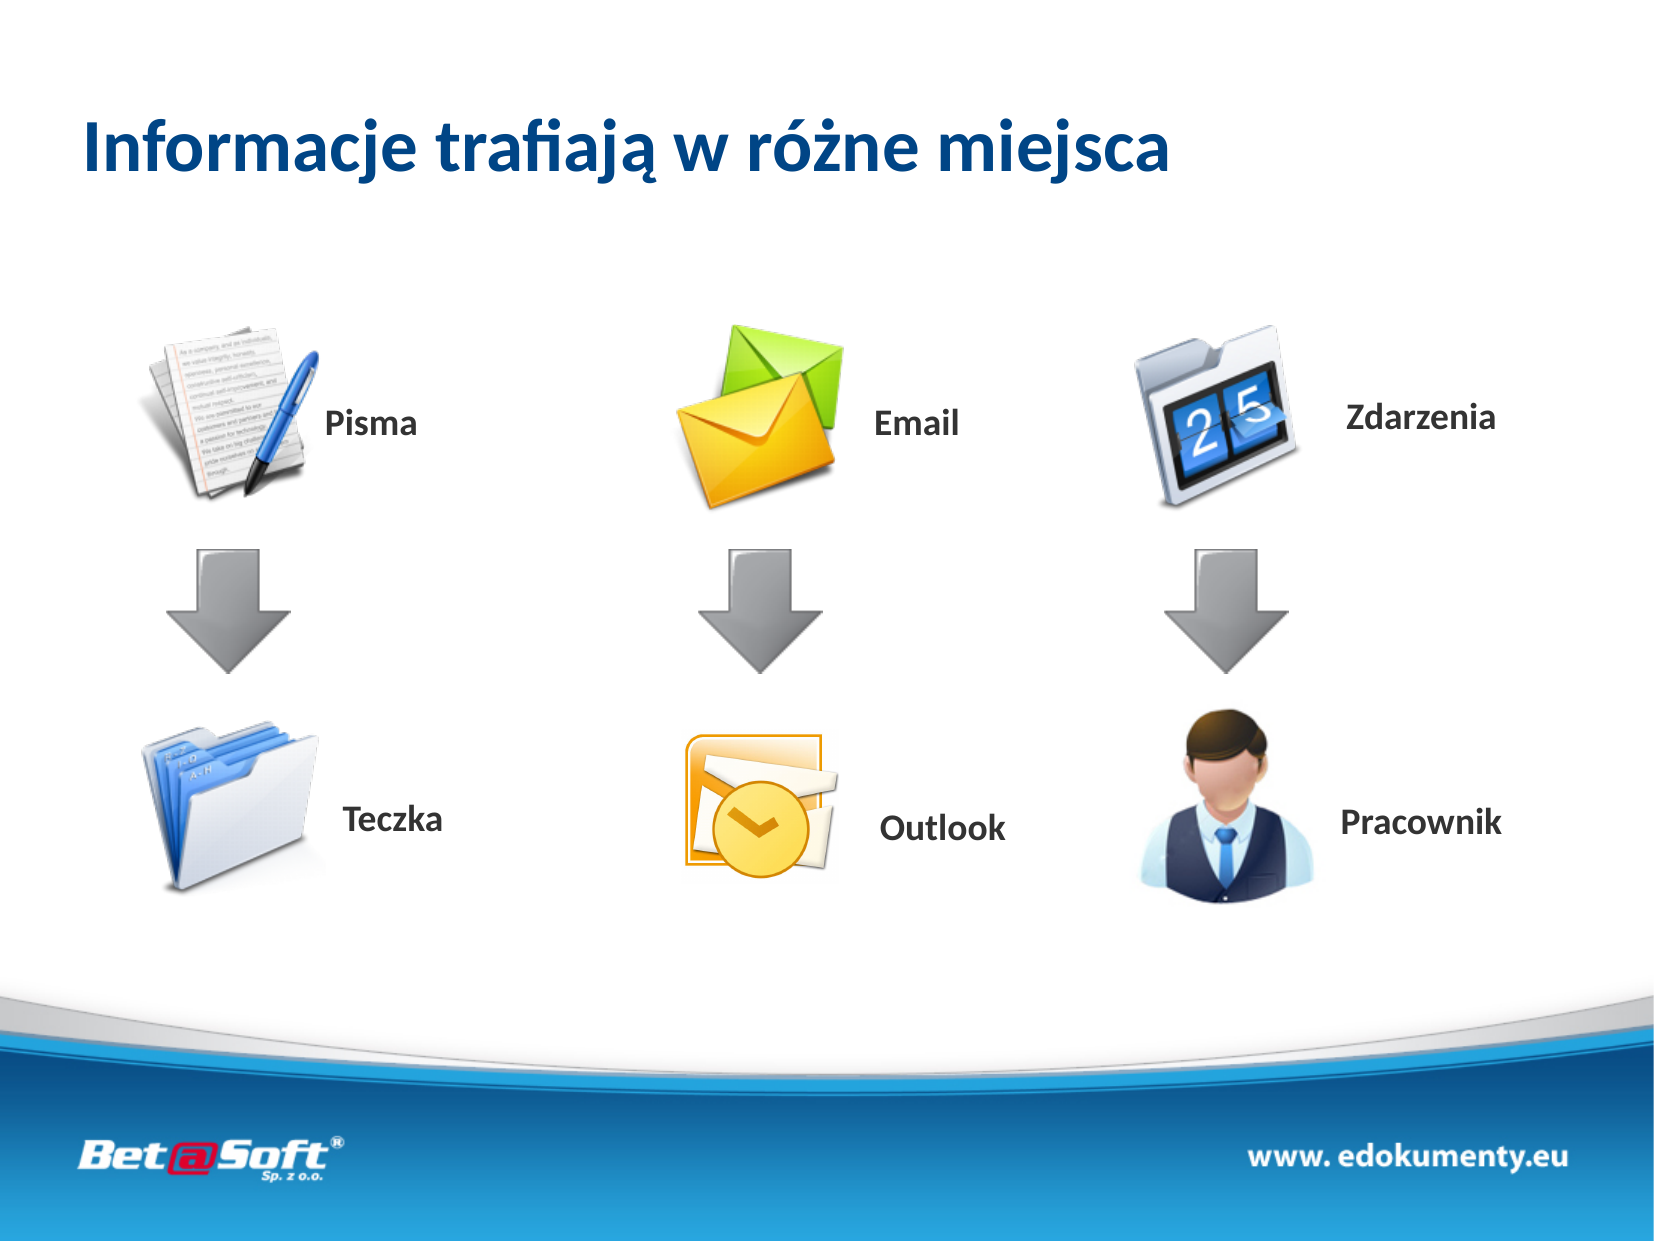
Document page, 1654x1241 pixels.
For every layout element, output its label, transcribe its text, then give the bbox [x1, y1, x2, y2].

title Informacje trafiają w różne miejsca [82, 44, 1571, 262]
list Email [874, 407, 993, 576]
list Zdarzenia [1346, 401, 1524, 570]
list Pisma [324, 407, 443, 576]
picture [0, 0, 1654, 1241]
list Pracownik [1340, 806, 1518, 975]
list Outlook [879, 812, 1058, 981]
list Teczka [342, 803, 461, 981]
